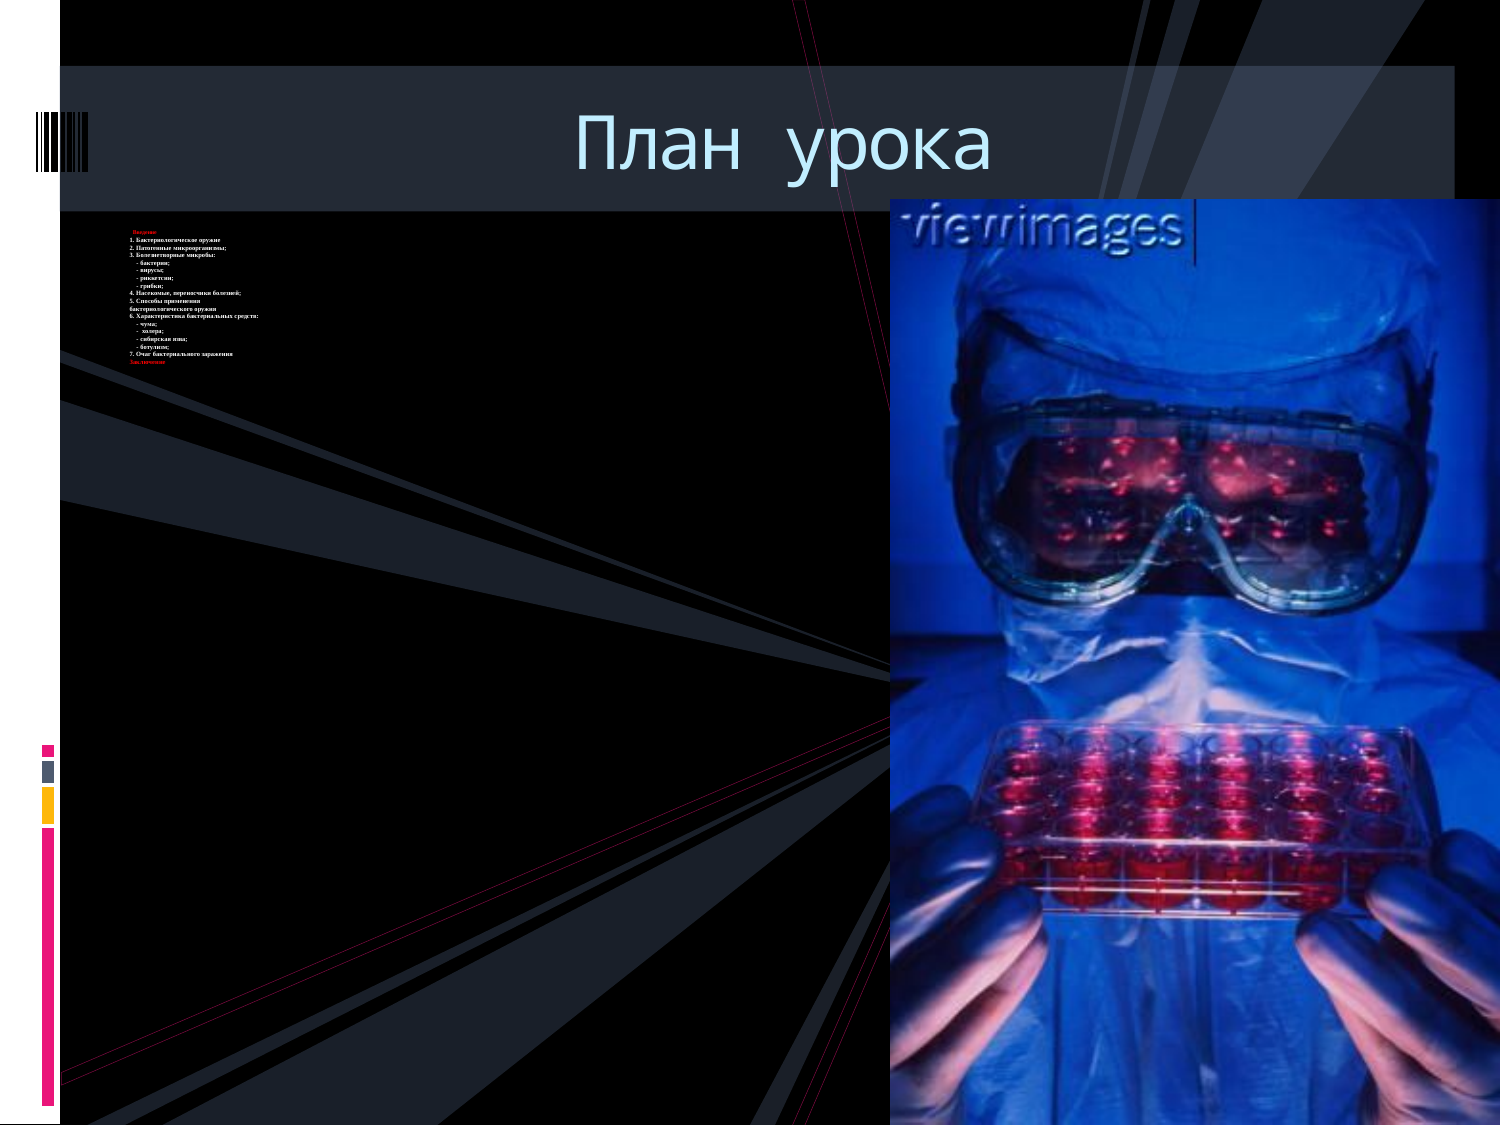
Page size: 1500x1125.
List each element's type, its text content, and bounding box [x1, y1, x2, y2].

list Введение 1. Бактериологическое оружие 2. Патогенные микроорганизмы; 3. Болезнетворные микробы: - бактерии; - вирусы; - риккетсии; - грибки; 4. Насекомые, переносчики болезней; 5. Способы применения бактериологического оружия 6. Характеристика бактериальных средств: - чума; - холера; - сибирская язва; - ботулизм; 7. Очаг бактериального заражения Заключение [70, 70, 903, 1043]
picture [890, 199, 1500, 1125]
title План урока [262, 35, 1426, 129]
